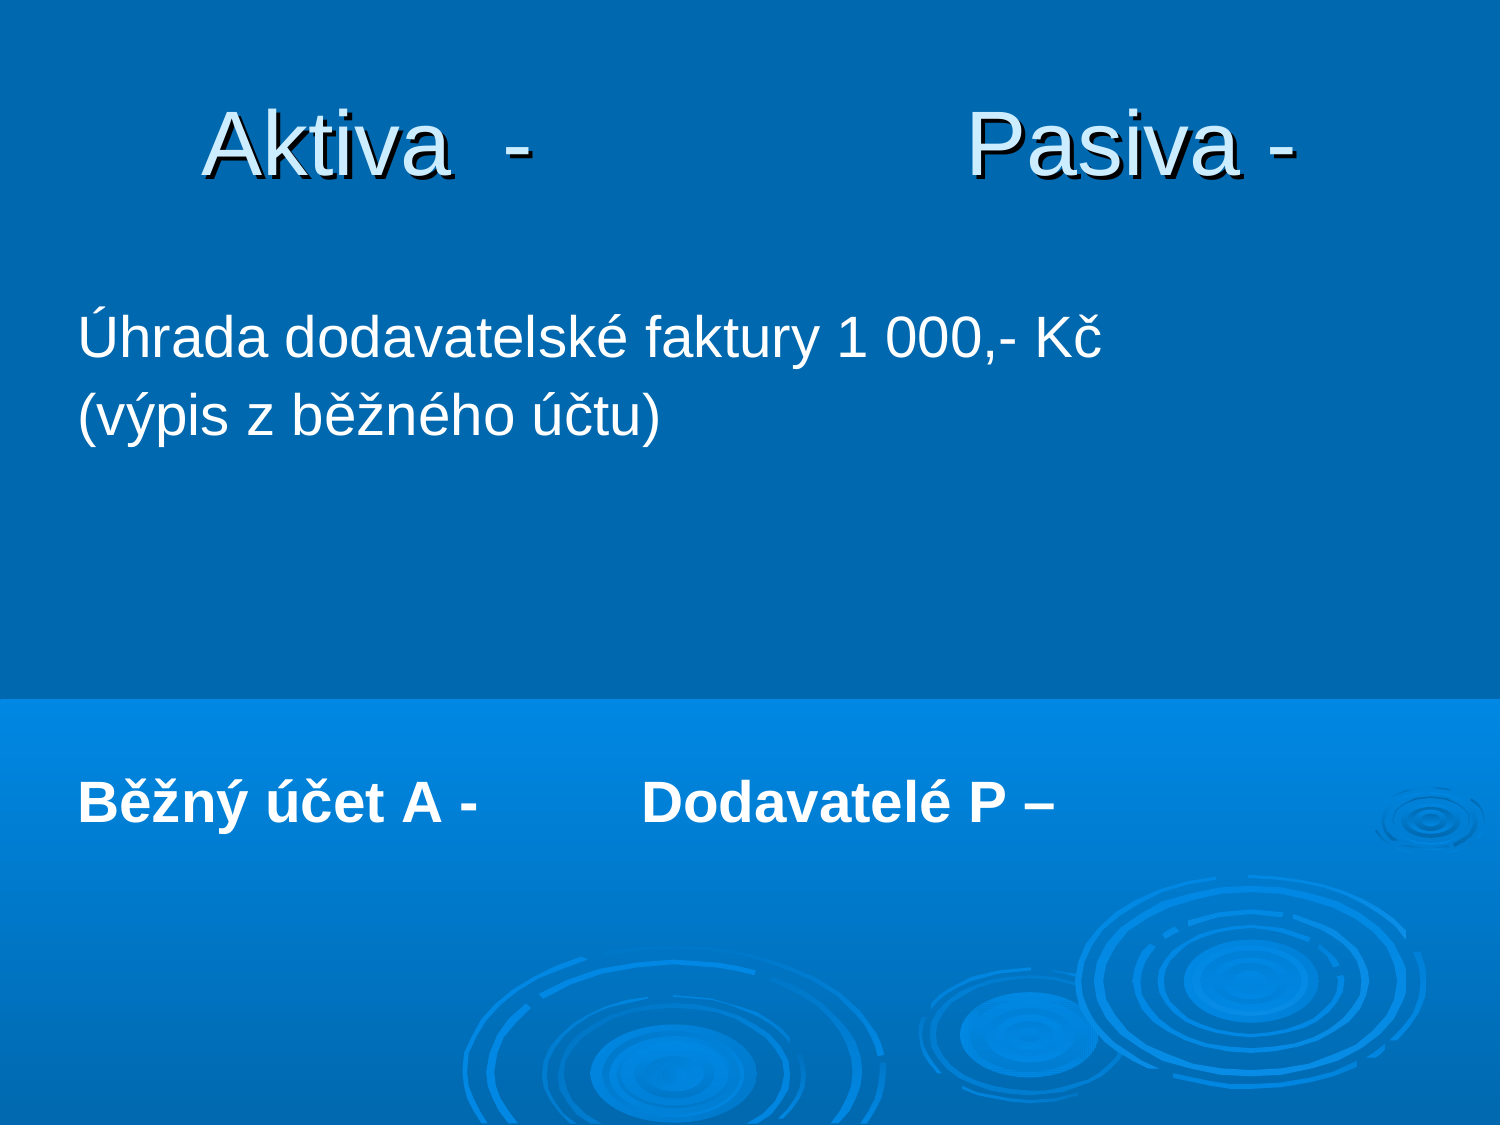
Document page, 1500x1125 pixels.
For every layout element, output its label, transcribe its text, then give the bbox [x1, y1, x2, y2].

list Úhrada dodavatelské faktury 1 000,- Kč (výpis z běžného účtu) Běžný účet A - Dodavatelé P – [62, 299, 1413, 1125]
title Aktiva - Pasiva - [75, 45, 1426, 233]
